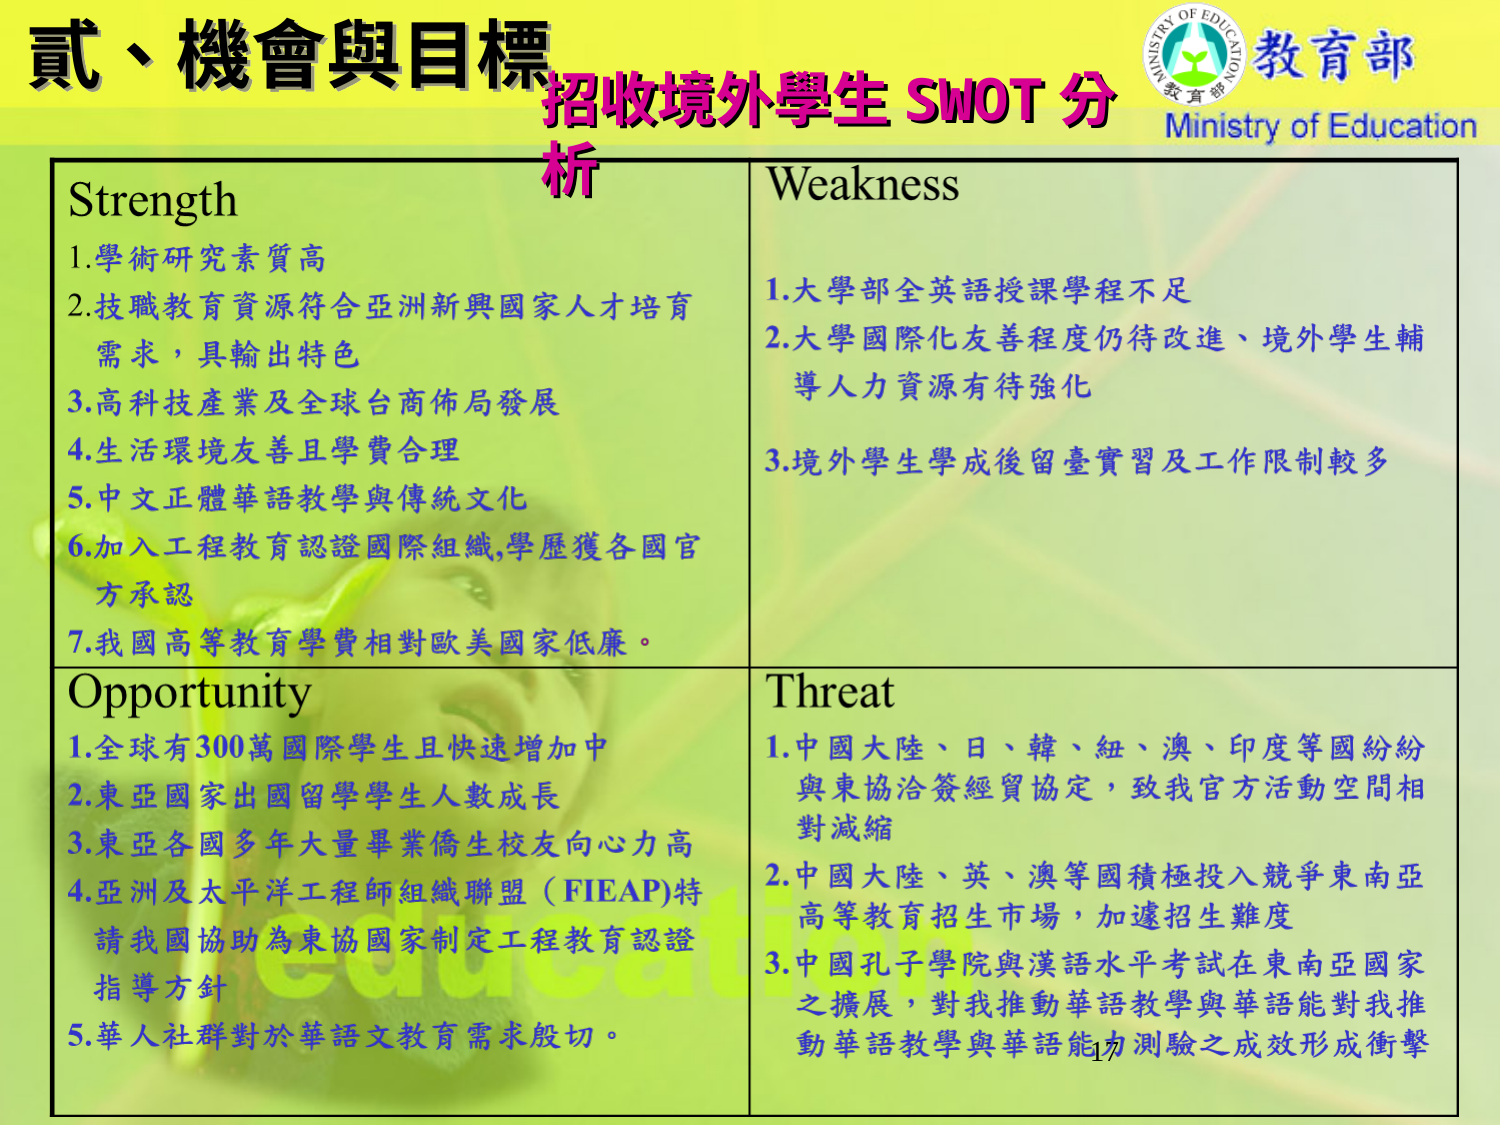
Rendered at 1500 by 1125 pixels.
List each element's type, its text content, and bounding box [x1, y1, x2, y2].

picture [37, 137, 1459, 1118]
text_box 貳、機會與目標 [0, 0, 579, 106]
text_box 招收境外學生SWOT分析 [525, 54, 1152, 140]
picture [560, 162, 568, 172]
